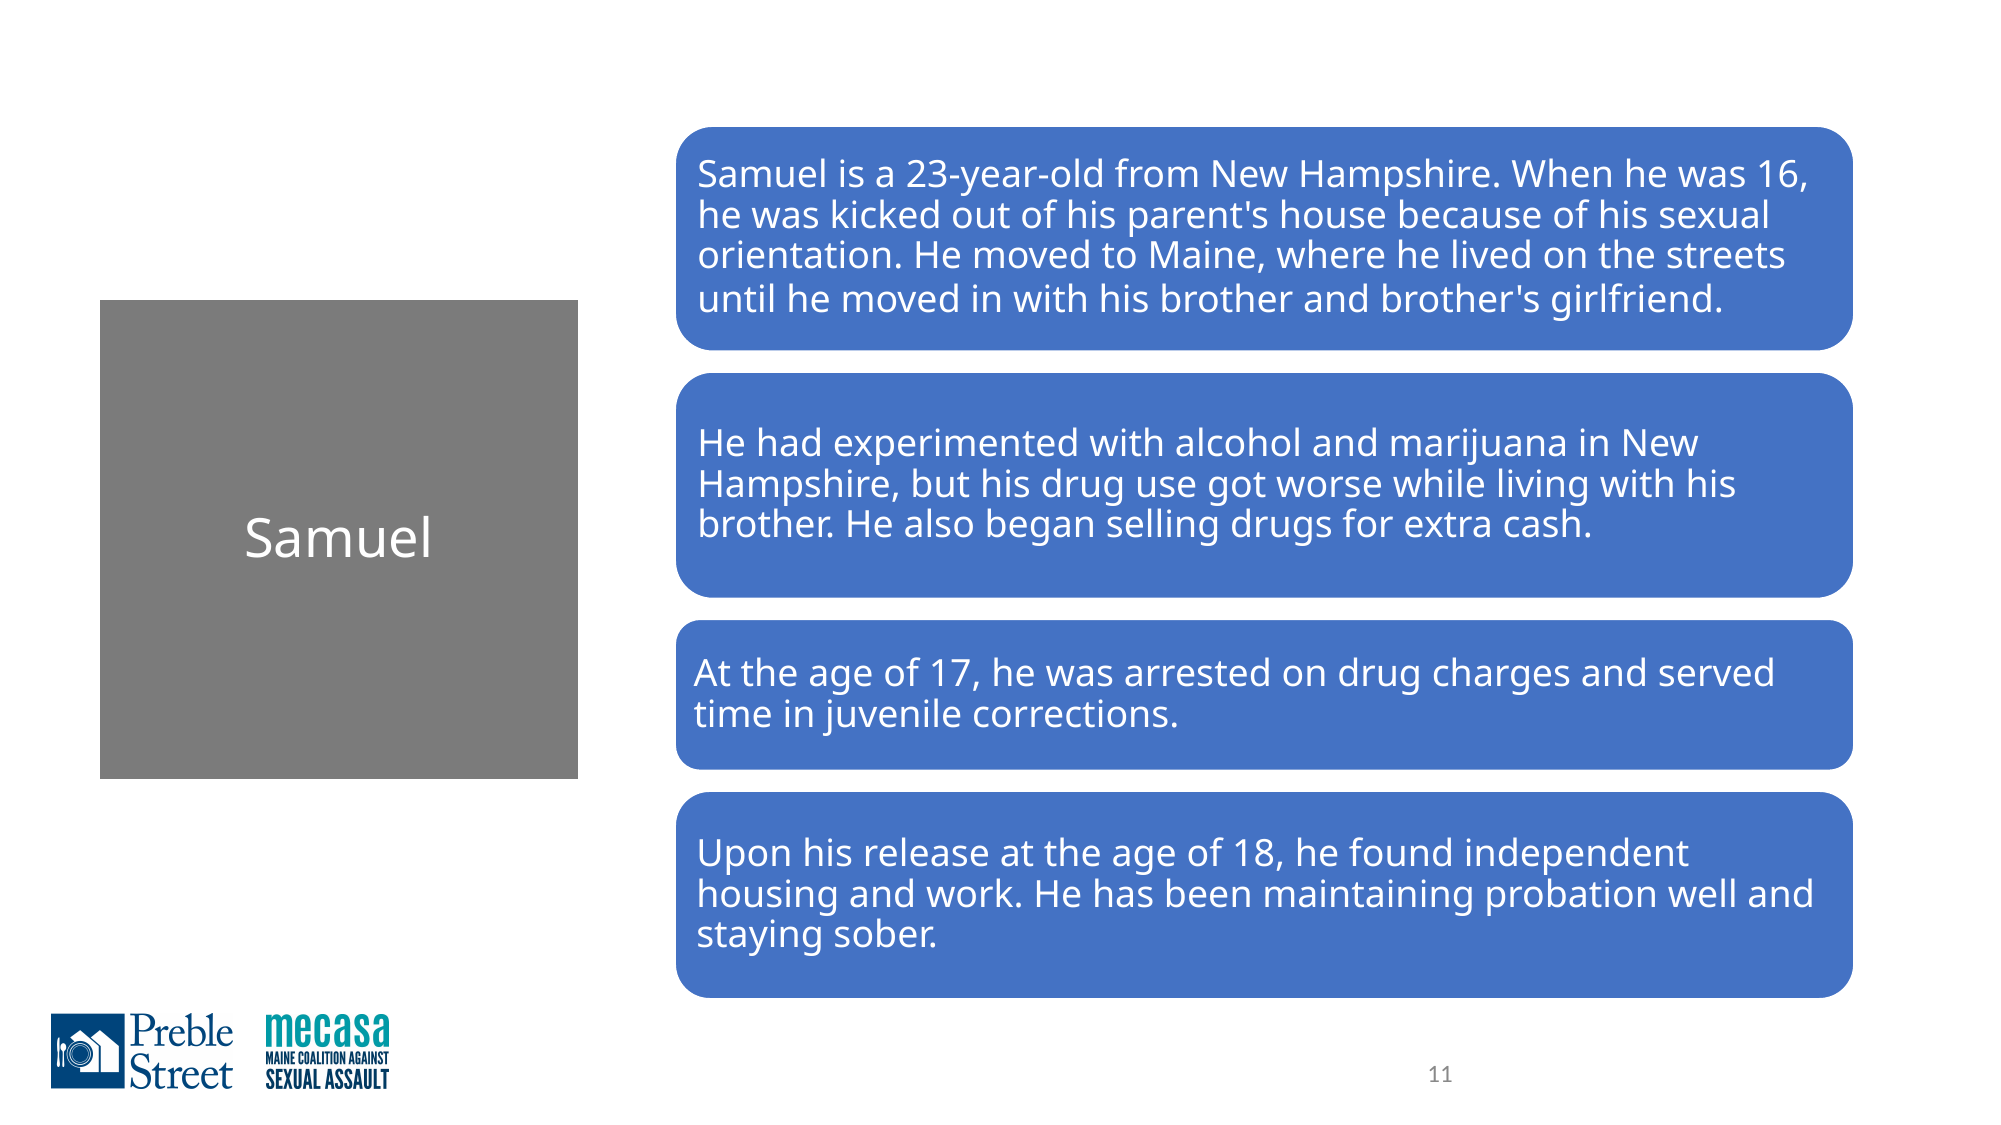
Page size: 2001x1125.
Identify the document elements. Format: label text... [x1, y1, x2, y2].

text_box Samuel [113, 314, 564, 765]
text_box At the age of 17, he was arrested on drug charges and served time in juvenile corrections. [674, 619, 1855, 771]
text_box He had experimented with alcohol and marijuana in New Hampshire, but his drug use got worse while living with his brother. He also began selling drugs for extra cash. [674, 371, 1855, 599]
text_box Upon his release at the age of 18, he found independent housing and work. He has been maintaining probation well and staying sober. [674, 790, 1855, 1000]
text_box Samuel is a 23-year-old from New Hampshire. When he was 16, he was kicked out of his parent's house because of his sexual orientation. He moved to Maine, where he lived on the streets until he moved in with his brother and brother's girlfriend. [674, 125, 1855, 352]
slide_number 11 [1412, 1042, 1863, 1103]
